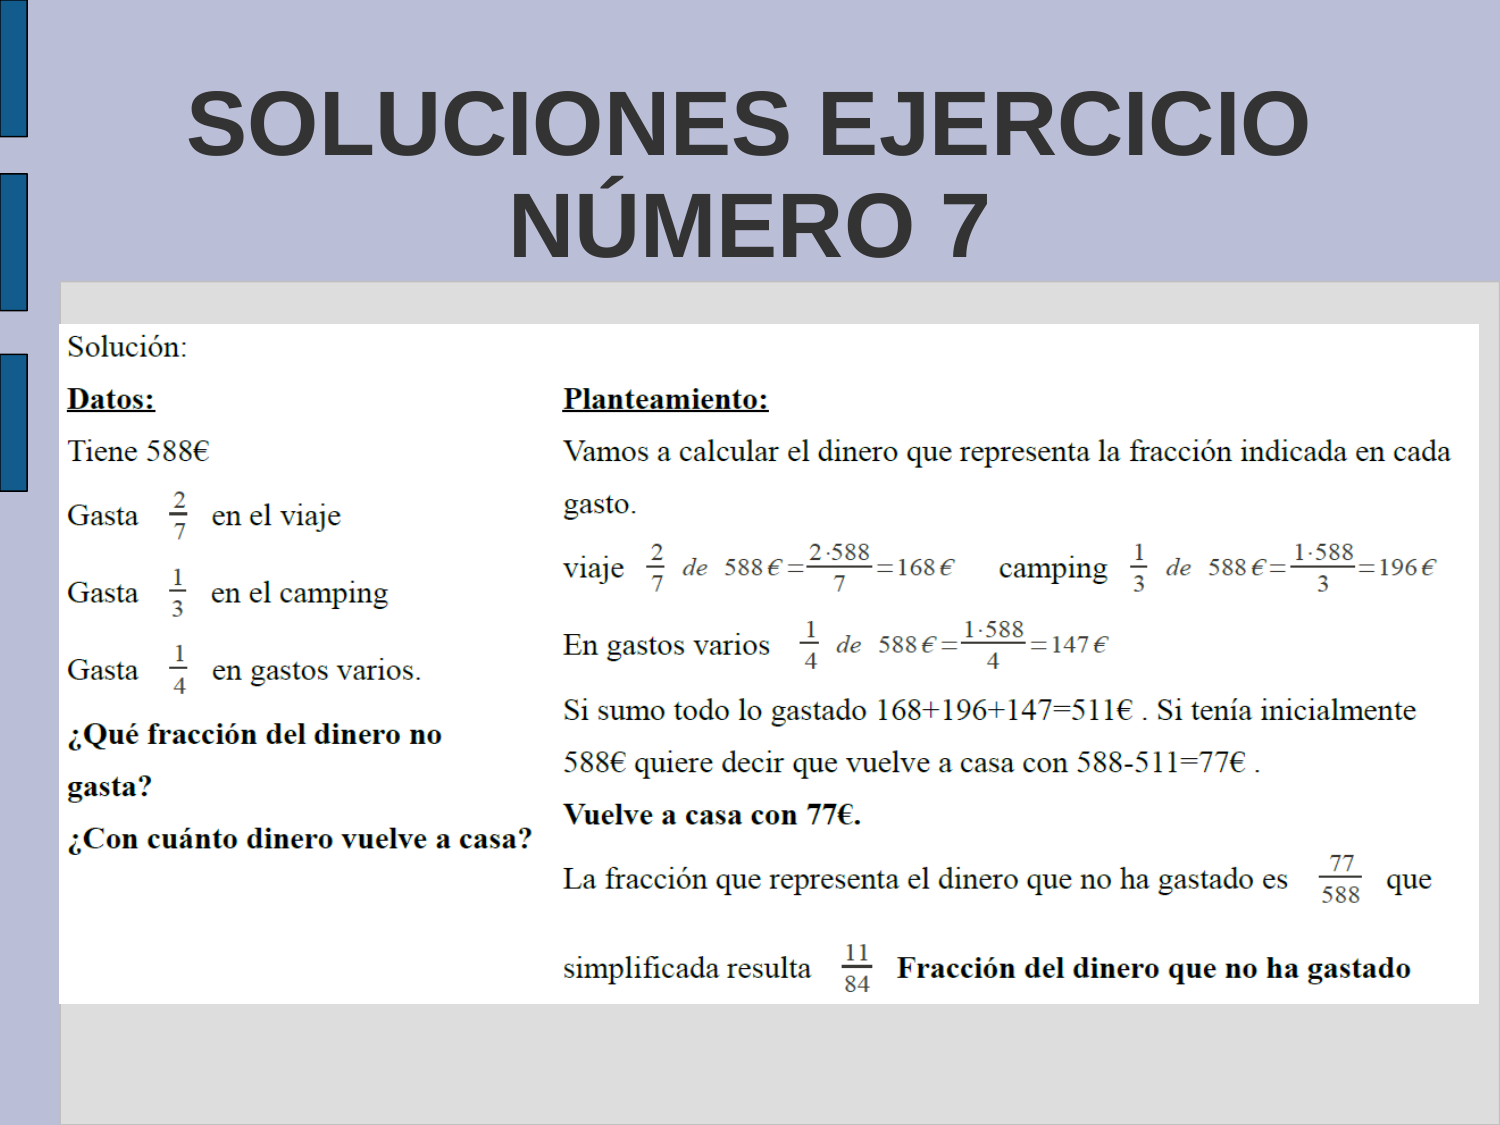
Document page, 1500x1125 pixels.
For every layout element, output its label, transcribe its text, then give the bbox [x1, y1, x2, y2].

picture [59, 324, 1479, 1004]
title SOLUCIONES EJERCICIO NÚMERO 7 [110, 73, 1391, 279]
